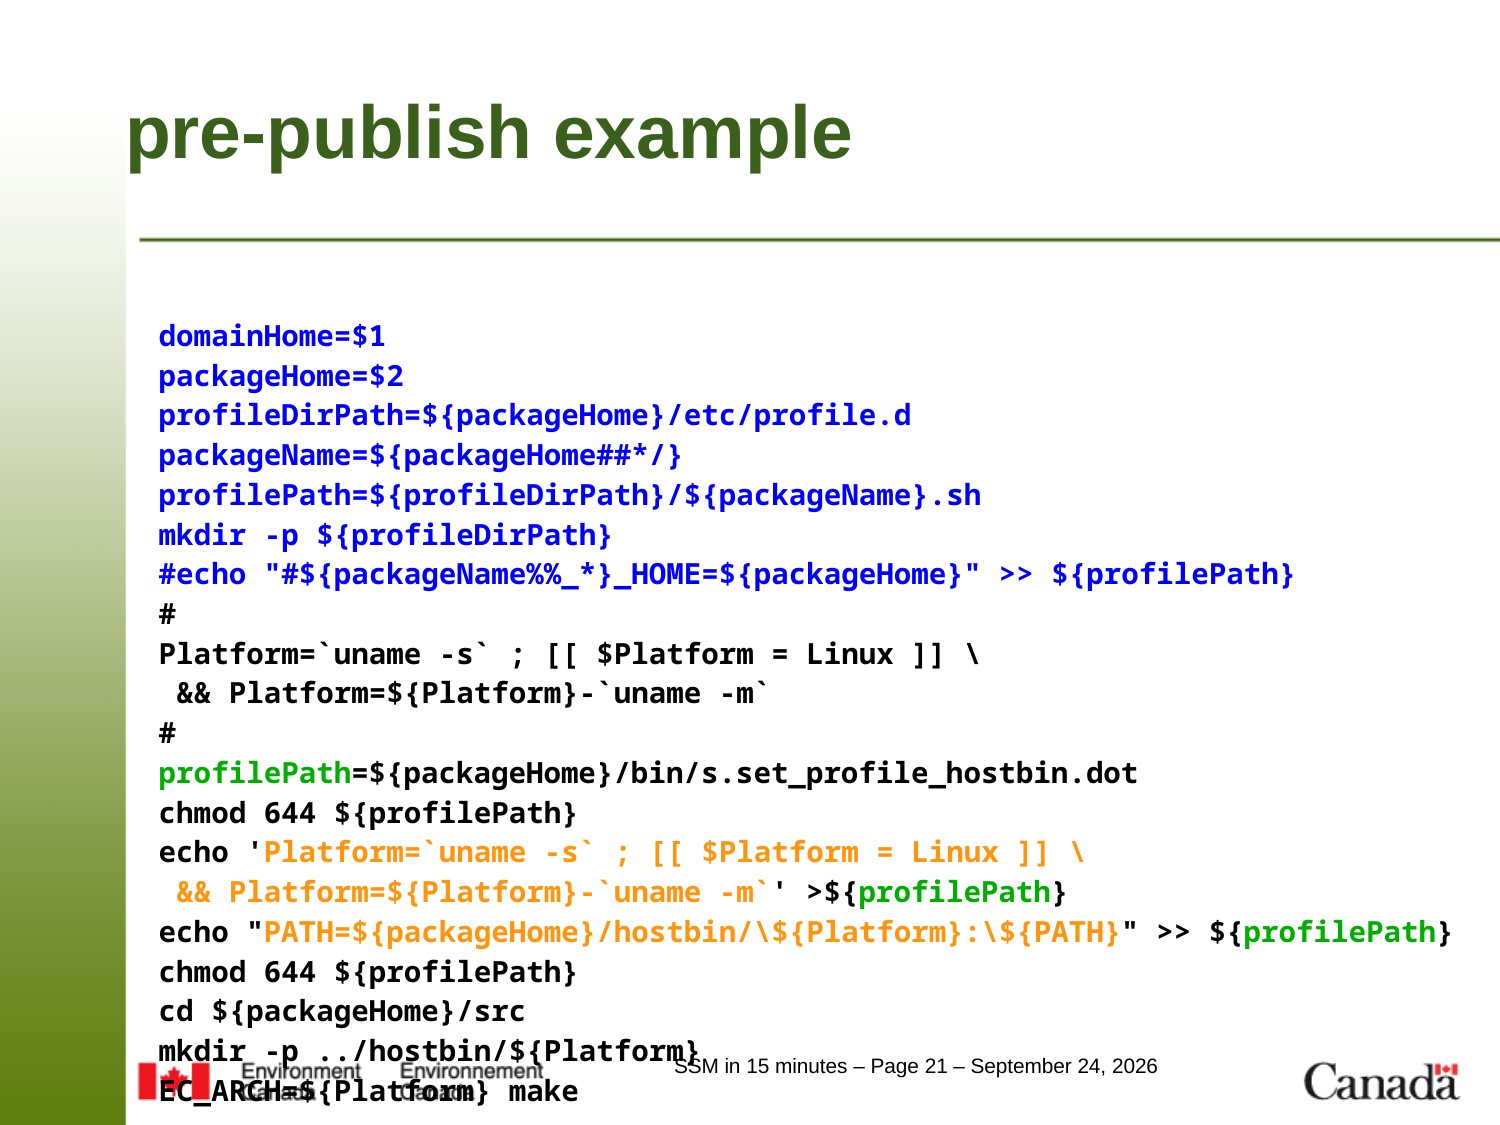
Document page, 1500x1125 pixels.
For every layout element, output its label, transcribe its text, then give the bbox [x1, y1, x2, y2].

text_box domainHome=$1 packageHome=$2 profileDirPath=${packageHome}/etc/profile.d packageName=${packageHome##*/} profilePath=${profileDirPath}/${packageName}.sh mkdir -p ${profileDirPath} #echo "#${packageName%%_*}_HOME=${packageHome}" >> ${profilePath} # Platform=`uname -s` ; [[ $Platform = Linux ]] \ && Platform=${Platform}-`uname -m` # profilePath=${packageHome}/bin/s.set_profile_hostbin.dot chmod 644 ${profilePath} echo 'Platform=`uname -s` ; [[ $Platform = Linux ]] \ && Platform=${Platform}-`uname -m`' >${profilePath} echo "PATH=${packageHome}/hostbin/\${Platform}:\${PATH}" >> ${profilePath} chmod 644 ${profilePath} cd ${packageHome}/src mkdir -p ../hostbin/${Platform} EC_ARCH=${Platform} make [143, 307, 1469, 999]
picture [0, 0, 1500, 1125]
title pre-publish example [125, 52, 1463, 213]
